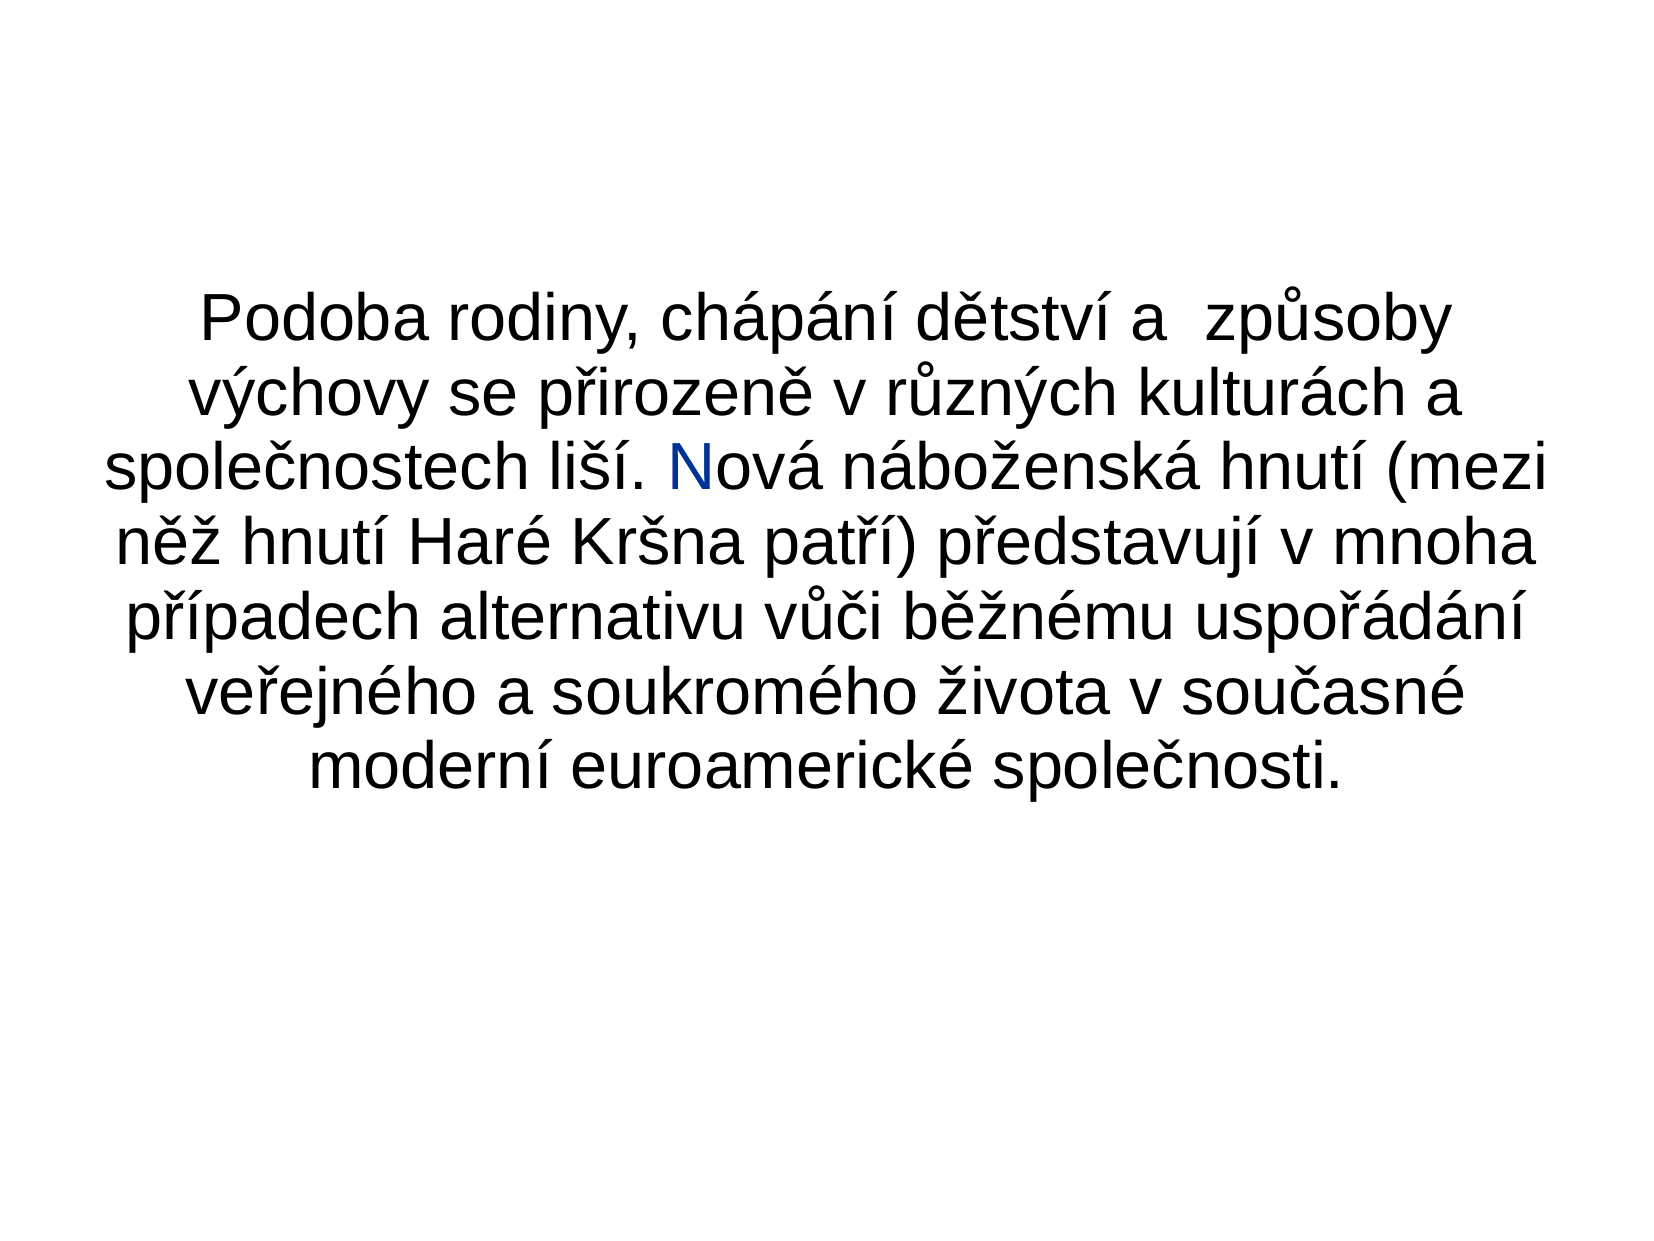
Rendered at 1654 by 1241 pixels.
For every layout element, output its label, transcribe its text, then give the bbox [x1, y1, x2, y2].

subtitle Podoba rodiny, chápání dětství a způsoby výchovy se přirozeně v různých kulturách a společnostech liší. Nová náboženská hnutí (mezi něž hnutí Haré Kršna patří) představují v mnoha případech alternativu vůči běžnému uspořádání veřejného a soukromého života v současné moderní euroamerické společnosti. [82, 49, 1571, 1109]
